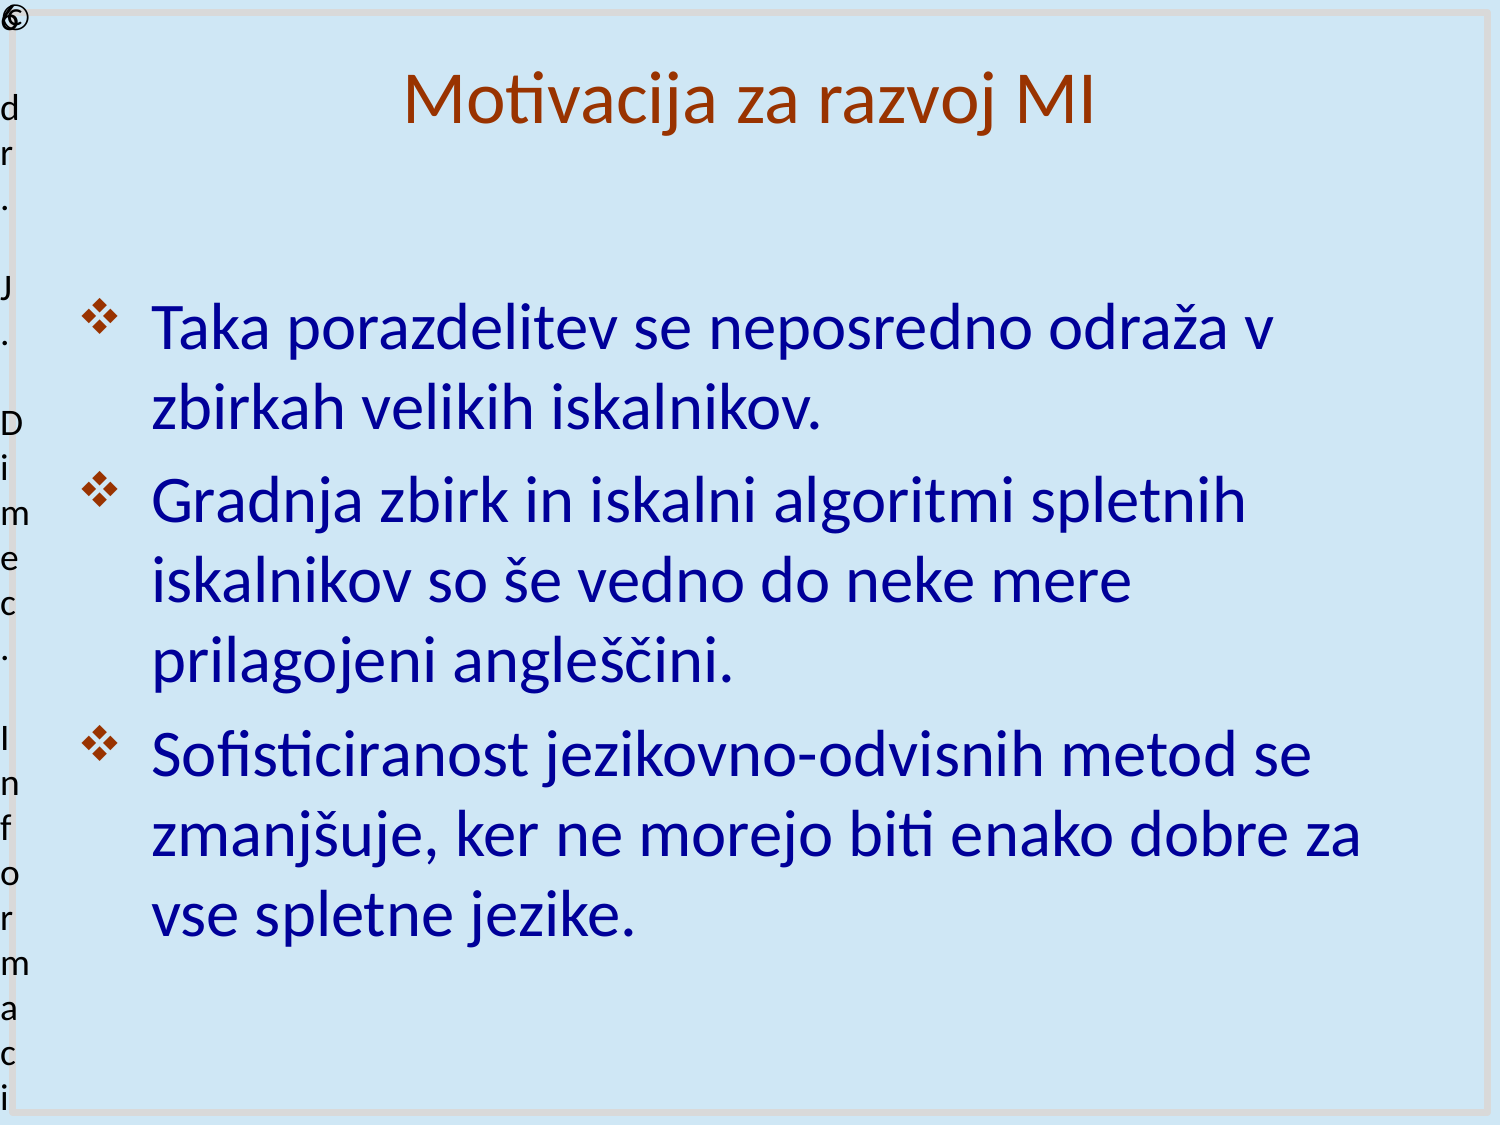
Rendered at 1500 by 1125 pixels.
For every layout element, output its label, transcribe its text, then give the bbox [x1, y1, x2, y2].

list Taka porazdelitev se neposredno odraža v zbirkah velikih iskalnikov. Gradnja zbirk in iskalni algoritmi spletnih iskalnikov so še vedno do neke mere prilagojeni angleščini. Sofisticiranost jezikovno-odvisnih metod se zmanjšuje, ker ne morejo biti enako dobre za vse spletne jezike. [62, 275, 1438, 1050]
title Motivacija za razvoj MI [37, 24, 1463, 163]
